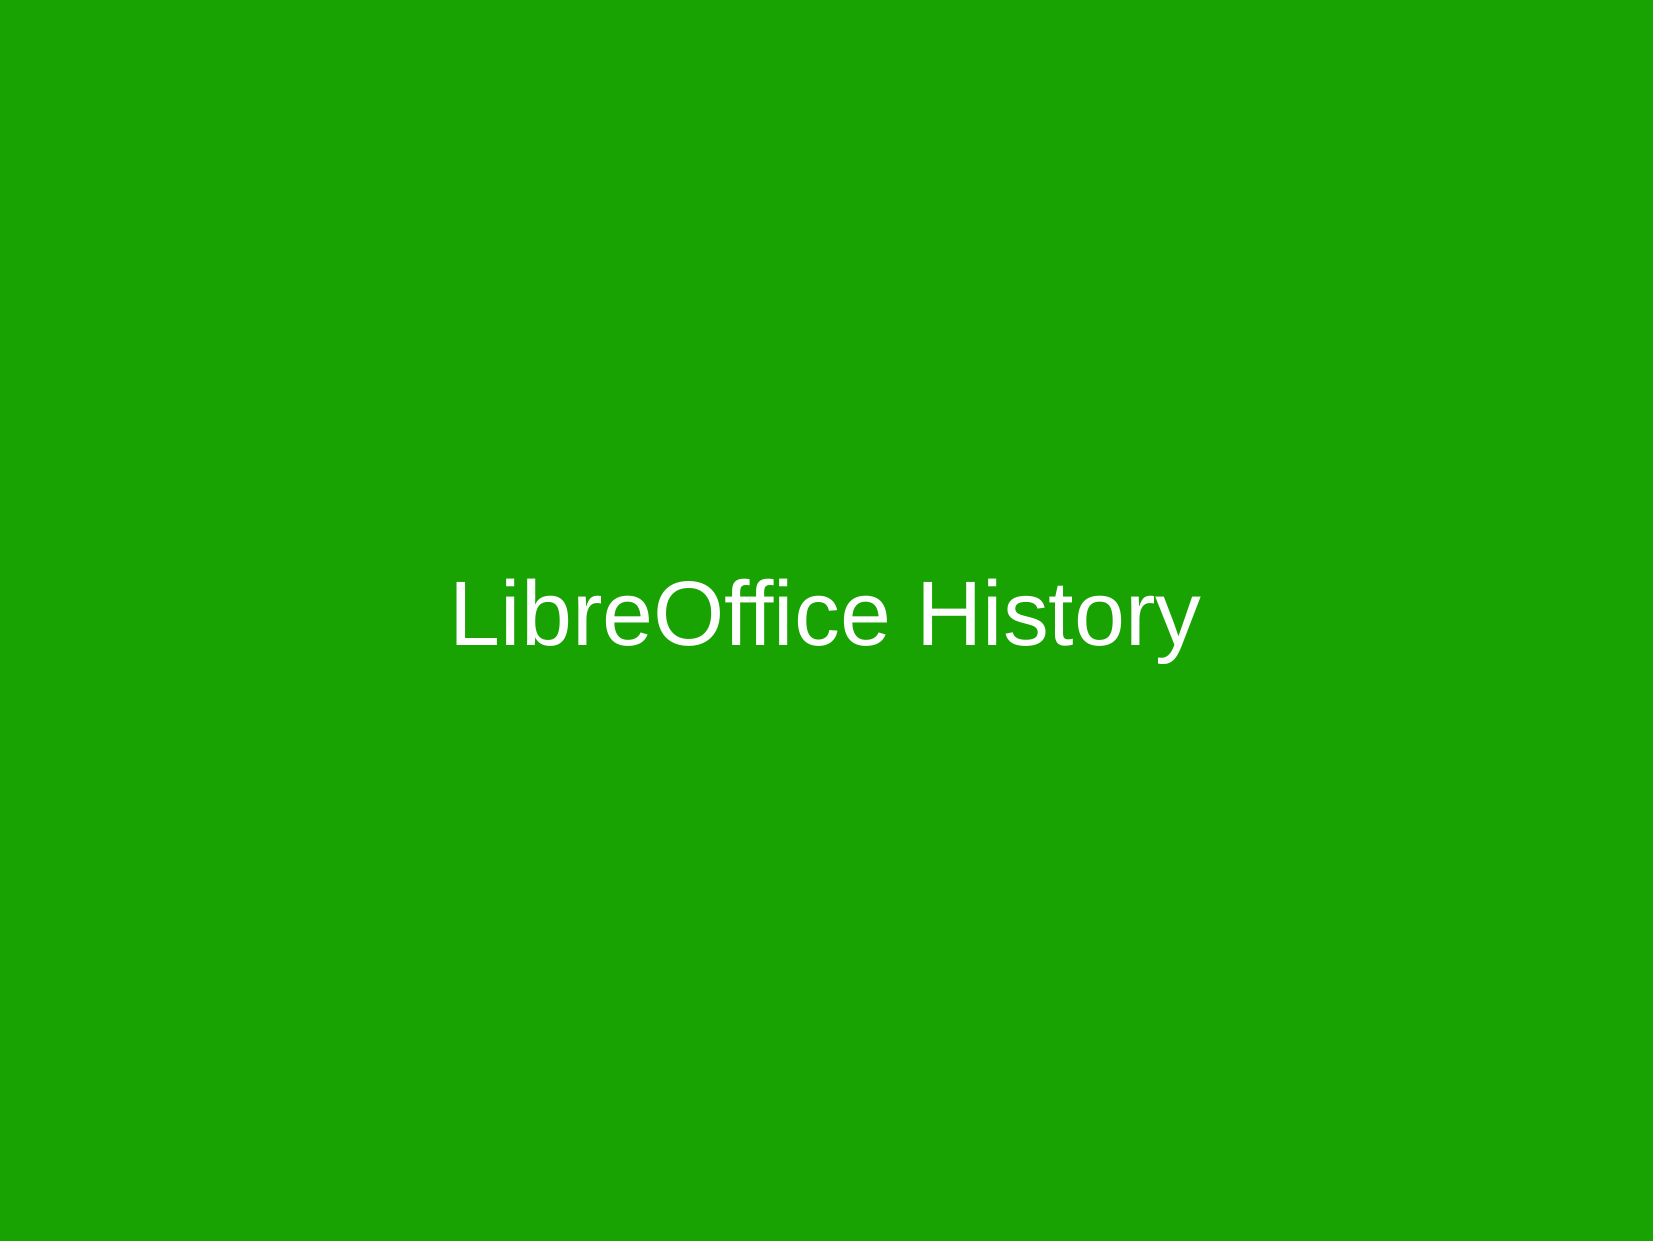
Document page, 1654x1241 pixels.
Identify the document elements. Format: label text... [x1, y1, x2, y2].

title LibreOffice History [82, 510, 1571, 718]
